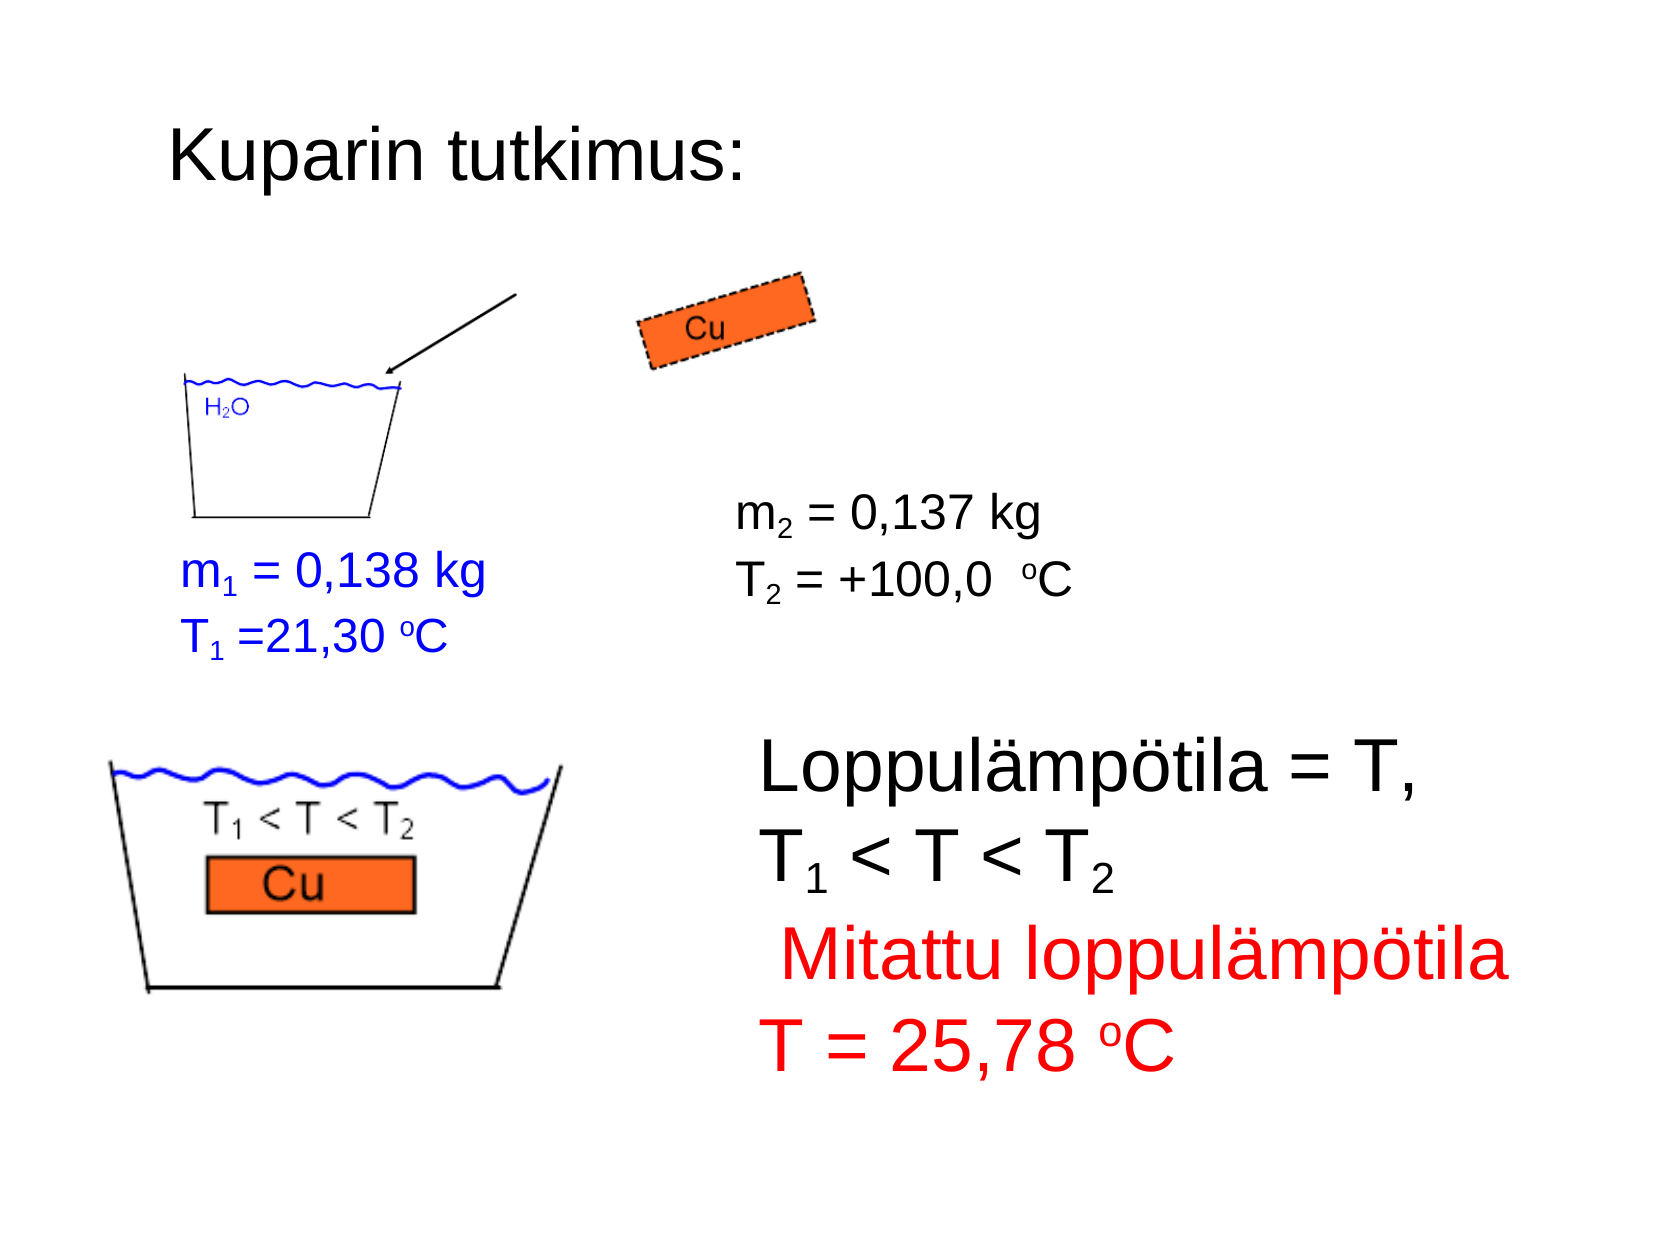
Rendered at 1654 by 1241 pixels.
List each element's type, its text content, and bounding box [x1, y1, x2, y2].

text_box Kuparin tutkimus: [153, 106, 763, 205]
text_box m2 = 0,137 kg T2 = +100,0 oC [720, 472, 1134, 662]
picture [67, 683, 601, 1032]
text_box m1 = 0,138 kg T1 =21,30 oC [165, 530, 502, 674]
picture [158, 247, 544, 537]
picture [608, 212, 851, 402]
text_box Loppulämpötila = T, T1 < T < T2 Mitattu loppulämpötila T = 25,78 oC [744, 708, 1534, 1094]
